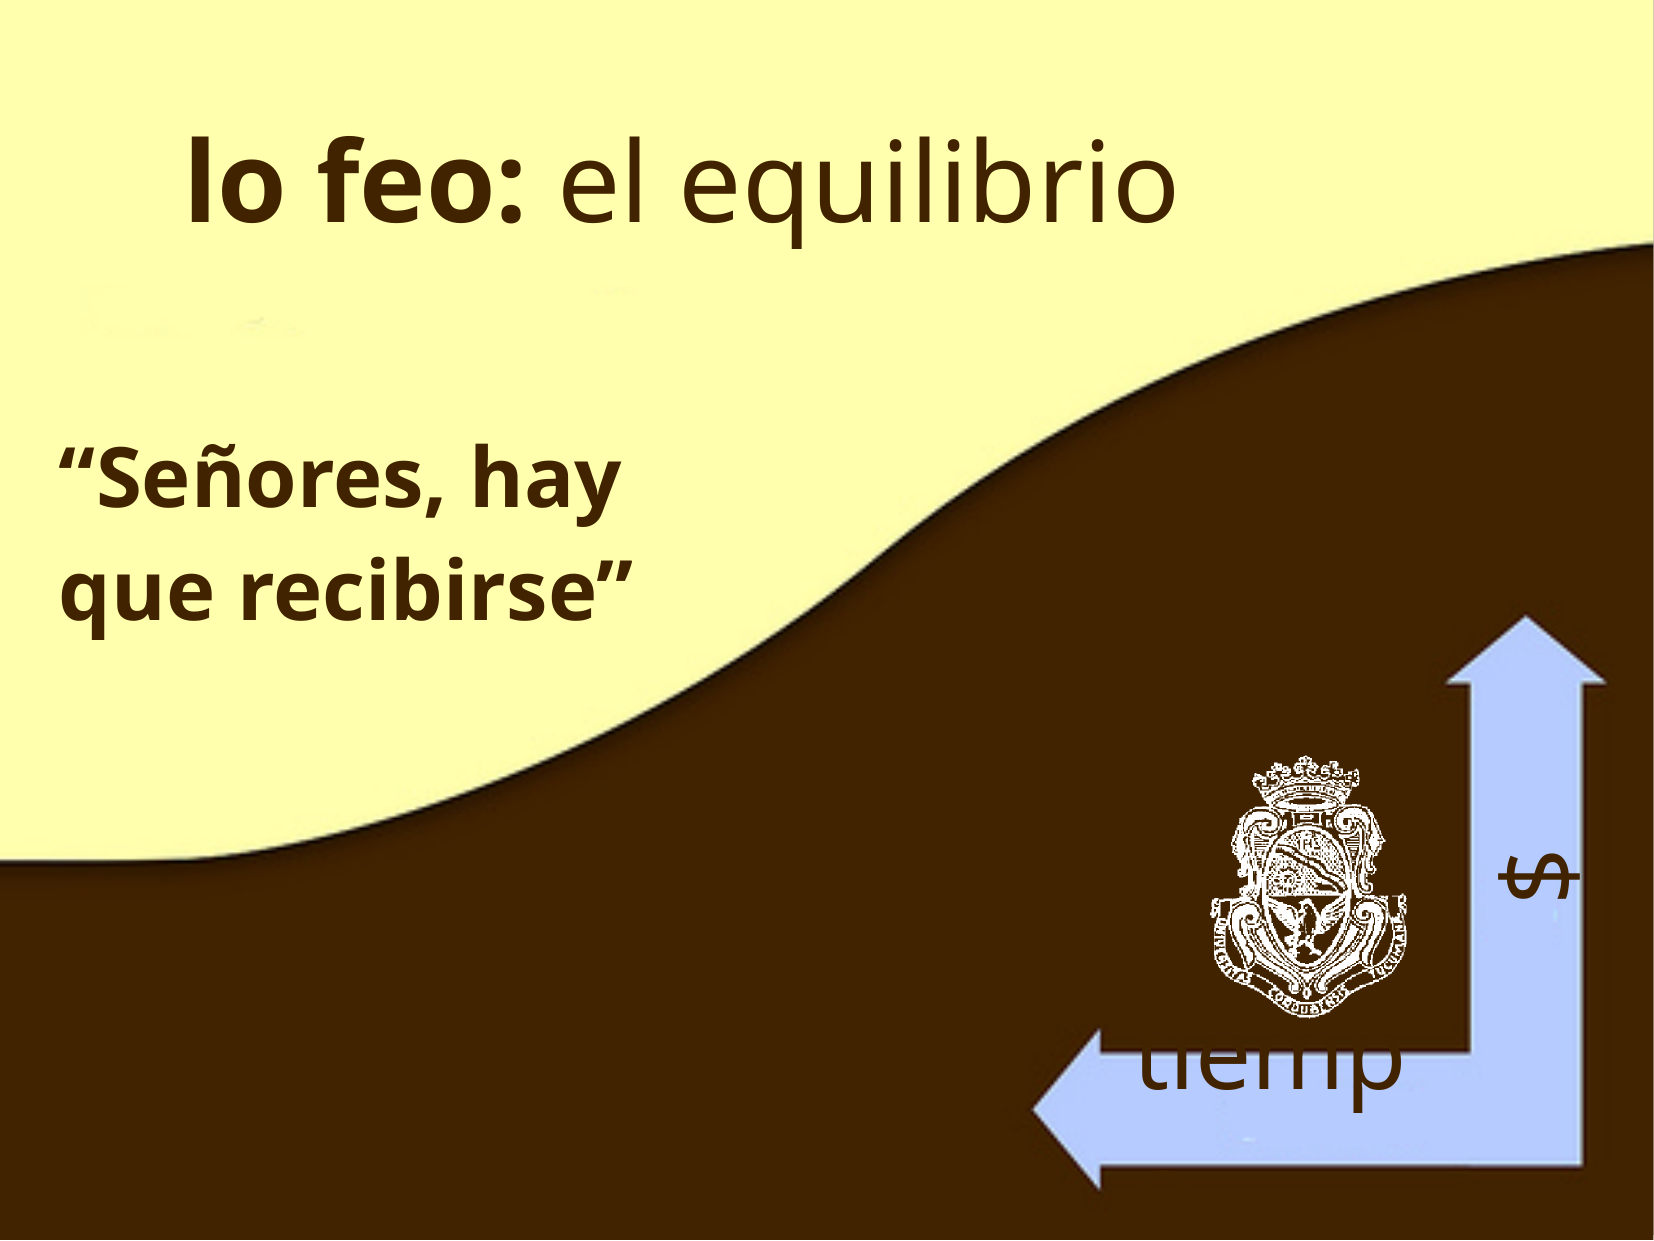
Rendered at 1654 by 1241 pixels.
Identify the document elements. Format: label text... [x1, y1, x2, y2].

list lo feo: el equilibrio [0, 0, 1182, 286]
title tiempo [1133, 1043, 1465, 1193]
title “Señores, hay que recibirse” [59, 383, 774, 680]
picture [0, 0, 1654, 1235]
title $ [1460, 575, 1610, 906]
